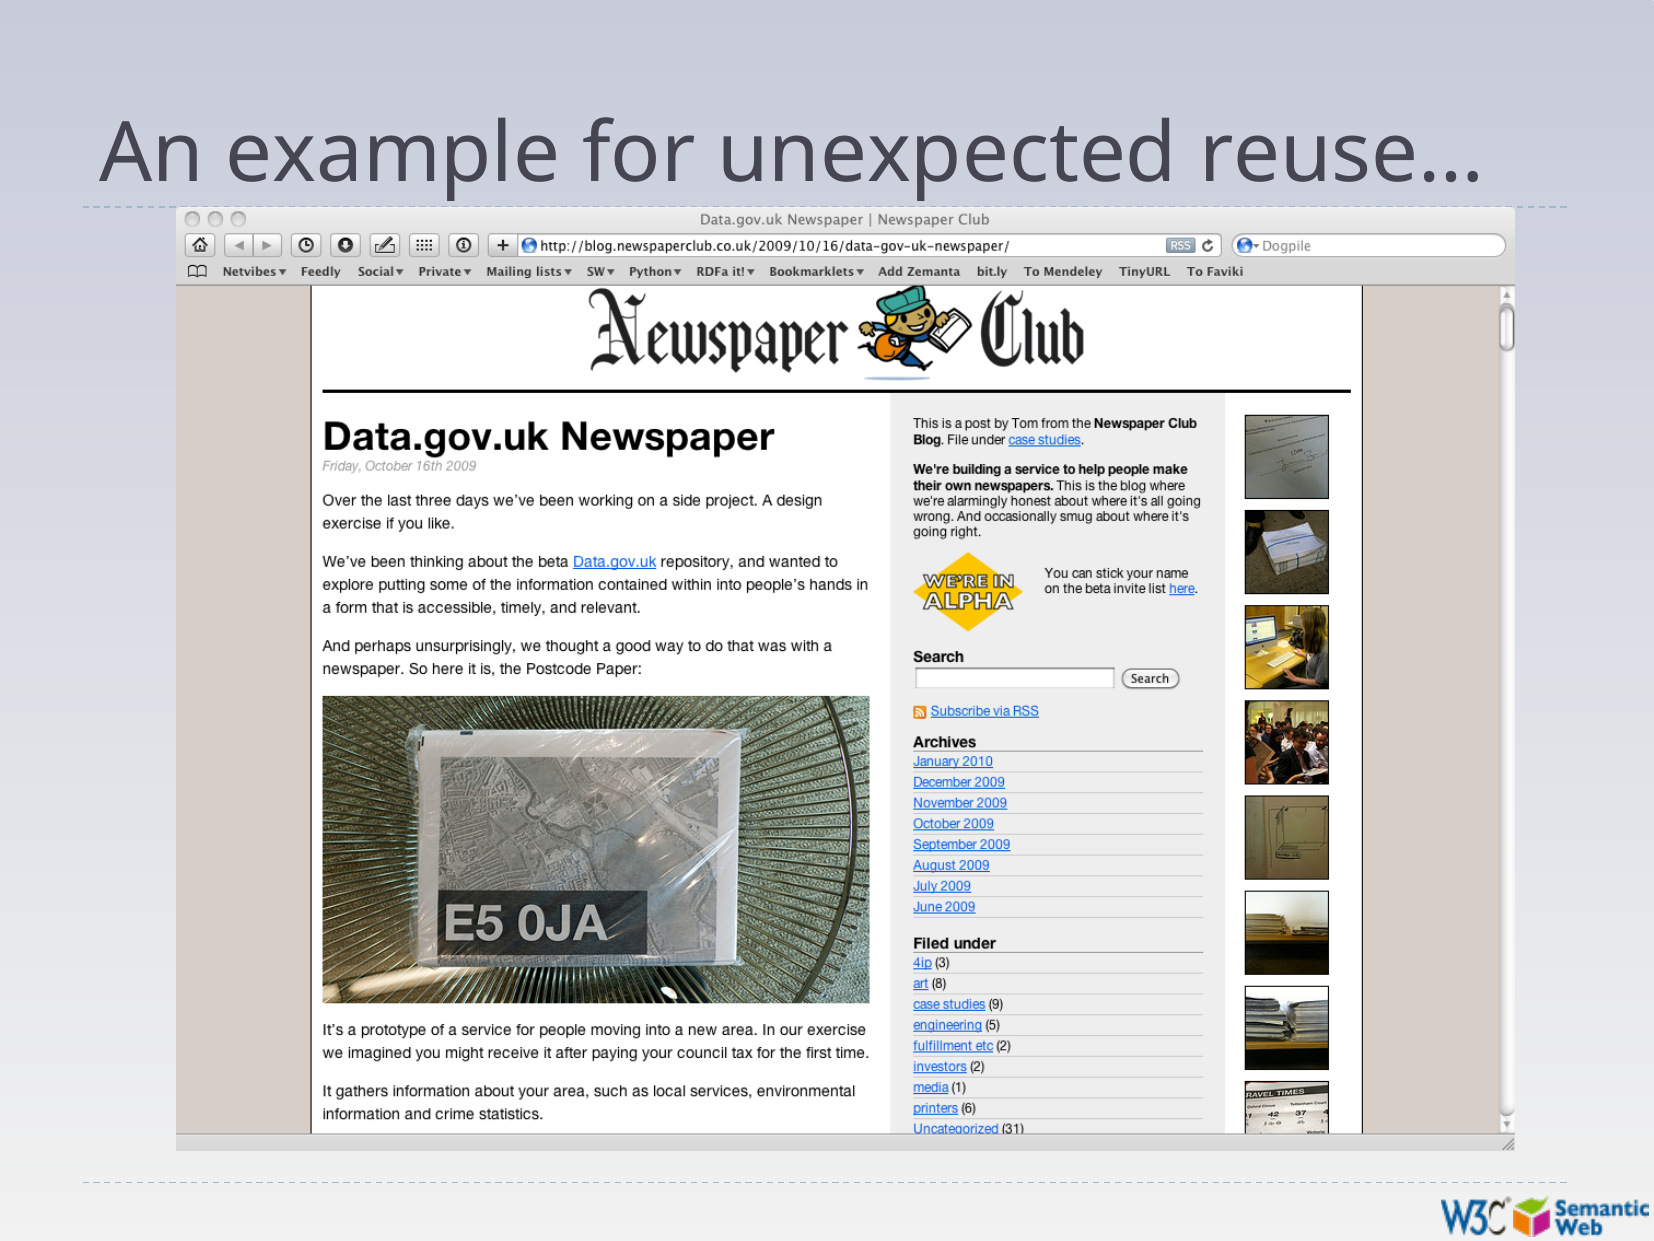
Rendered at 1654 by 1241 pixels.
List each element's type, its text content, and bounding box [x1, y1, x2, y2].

title An example for unexpected reuse… [82, 41, 1572, 207]
picture [176, 207, 1515, 1151]
picture [1441, 1195, 1649, 1237]
